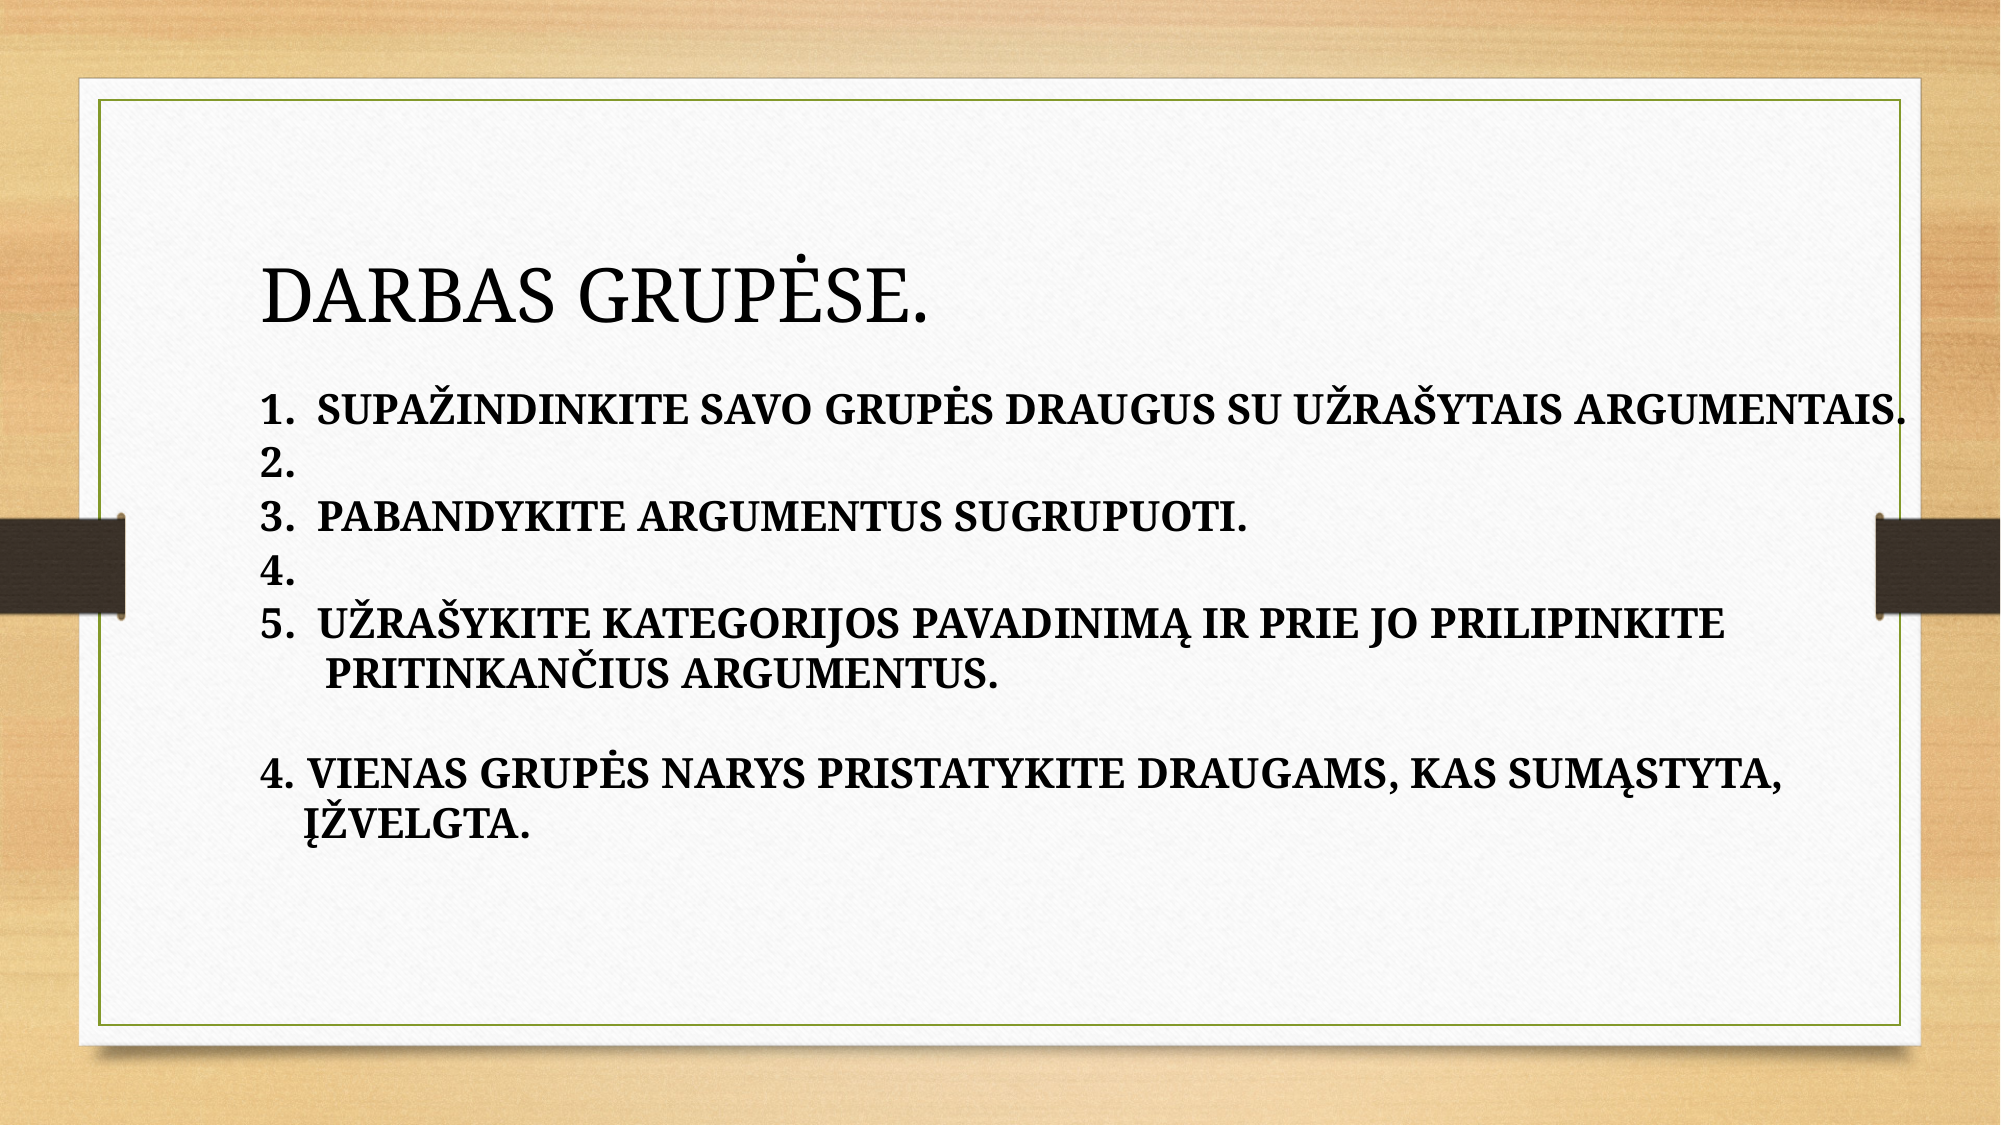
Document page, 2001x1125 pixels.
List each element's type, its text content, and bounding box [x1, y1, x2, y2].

text_box DARBAS GRUPĖSE. SUPAŽINDINKITE SAVO GRUPĖS DRAUGUS SU UŽRAŠYTAIS ARGUMENTAIS. PABANDYKITE ARGUMENTUS SUGRUPUOTI. UŽRAŠYKITE KATEGORIJOS PAVADINIMĄ IR PRIE JO PRILIPINKITE PRITINKANČIUS ARGUMENTUS. 4. VIENAS GRUPĖS NARYS PRISTATYKITE DRAUGAMS, KAS SUMĄSTYTA, ĮŽVELGTA. [245, 240, 1905, 1028]
